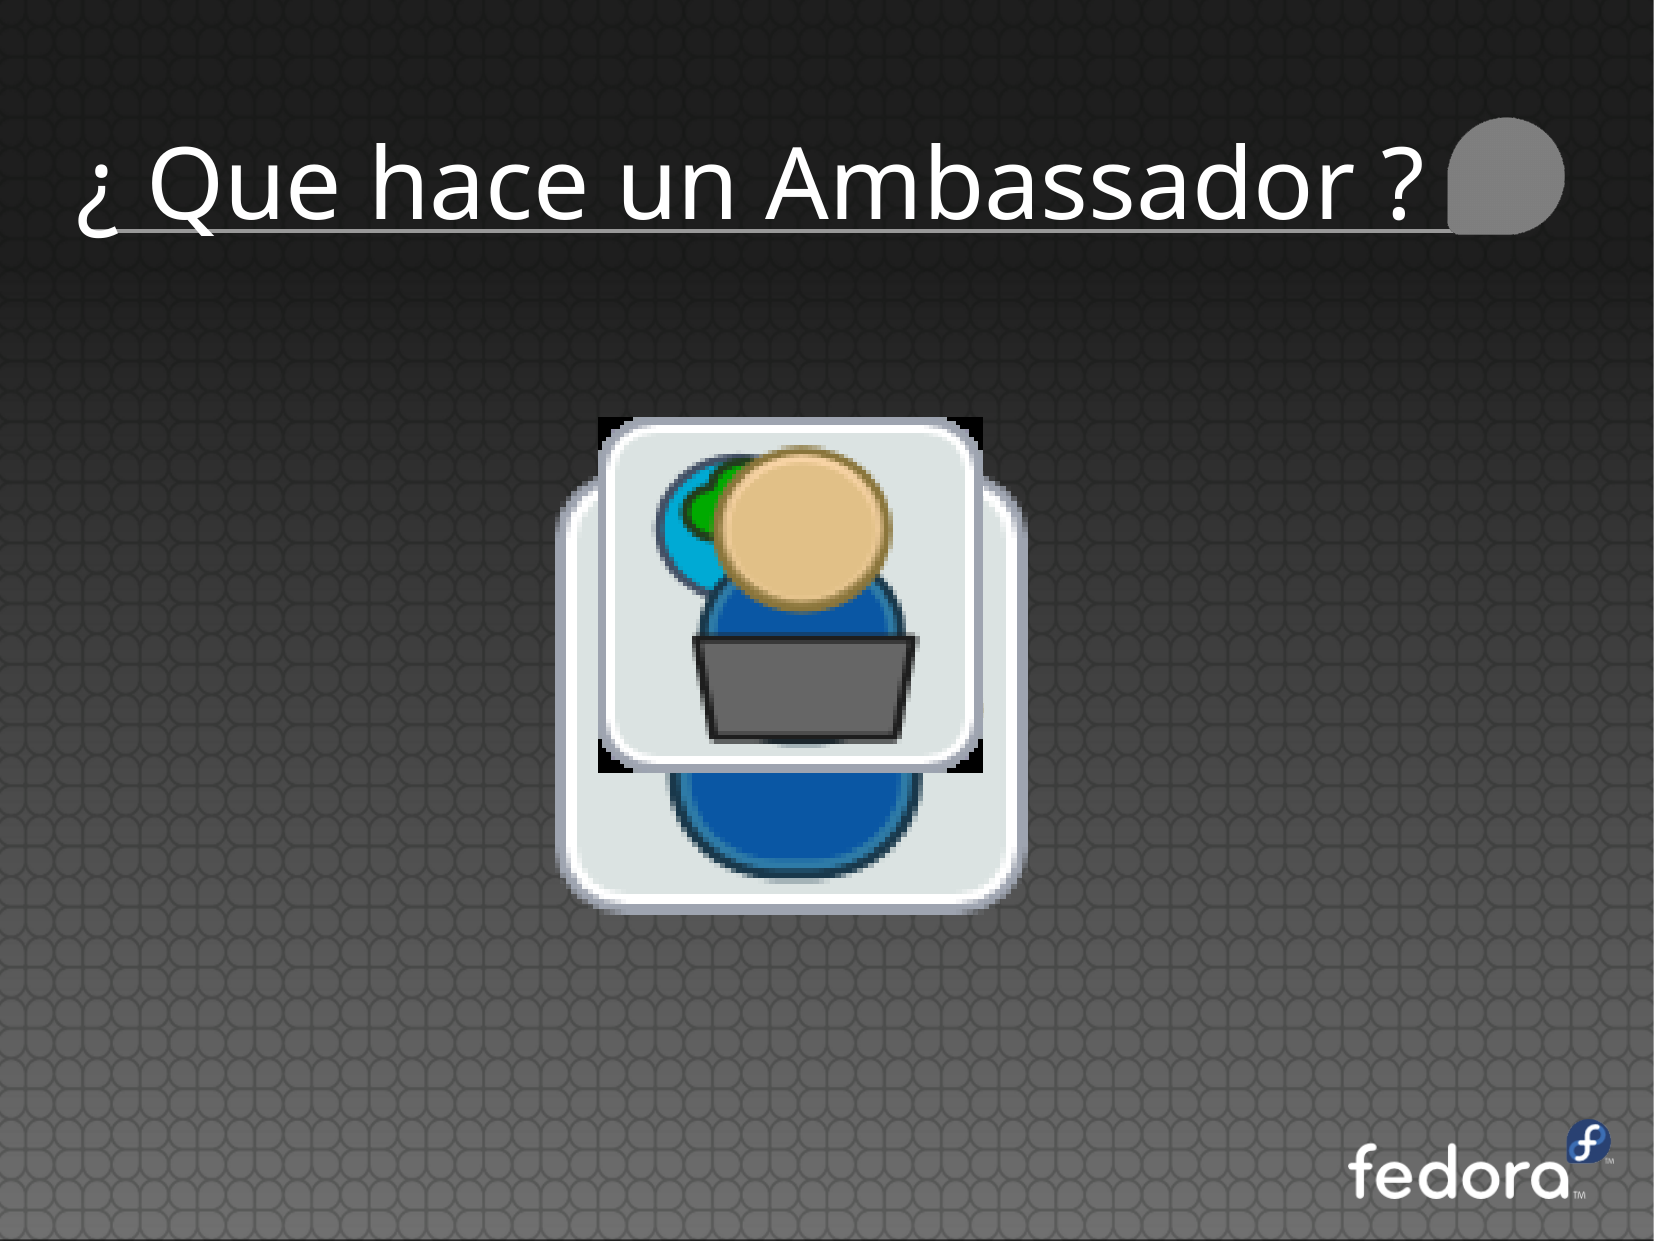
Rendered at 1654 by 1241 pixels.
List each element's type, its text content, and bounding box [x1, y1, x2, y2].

title ¿ Que hace un Ambassador ? [76, 112, 1566, 249]
picture [0, 0, 1654, 1241]
